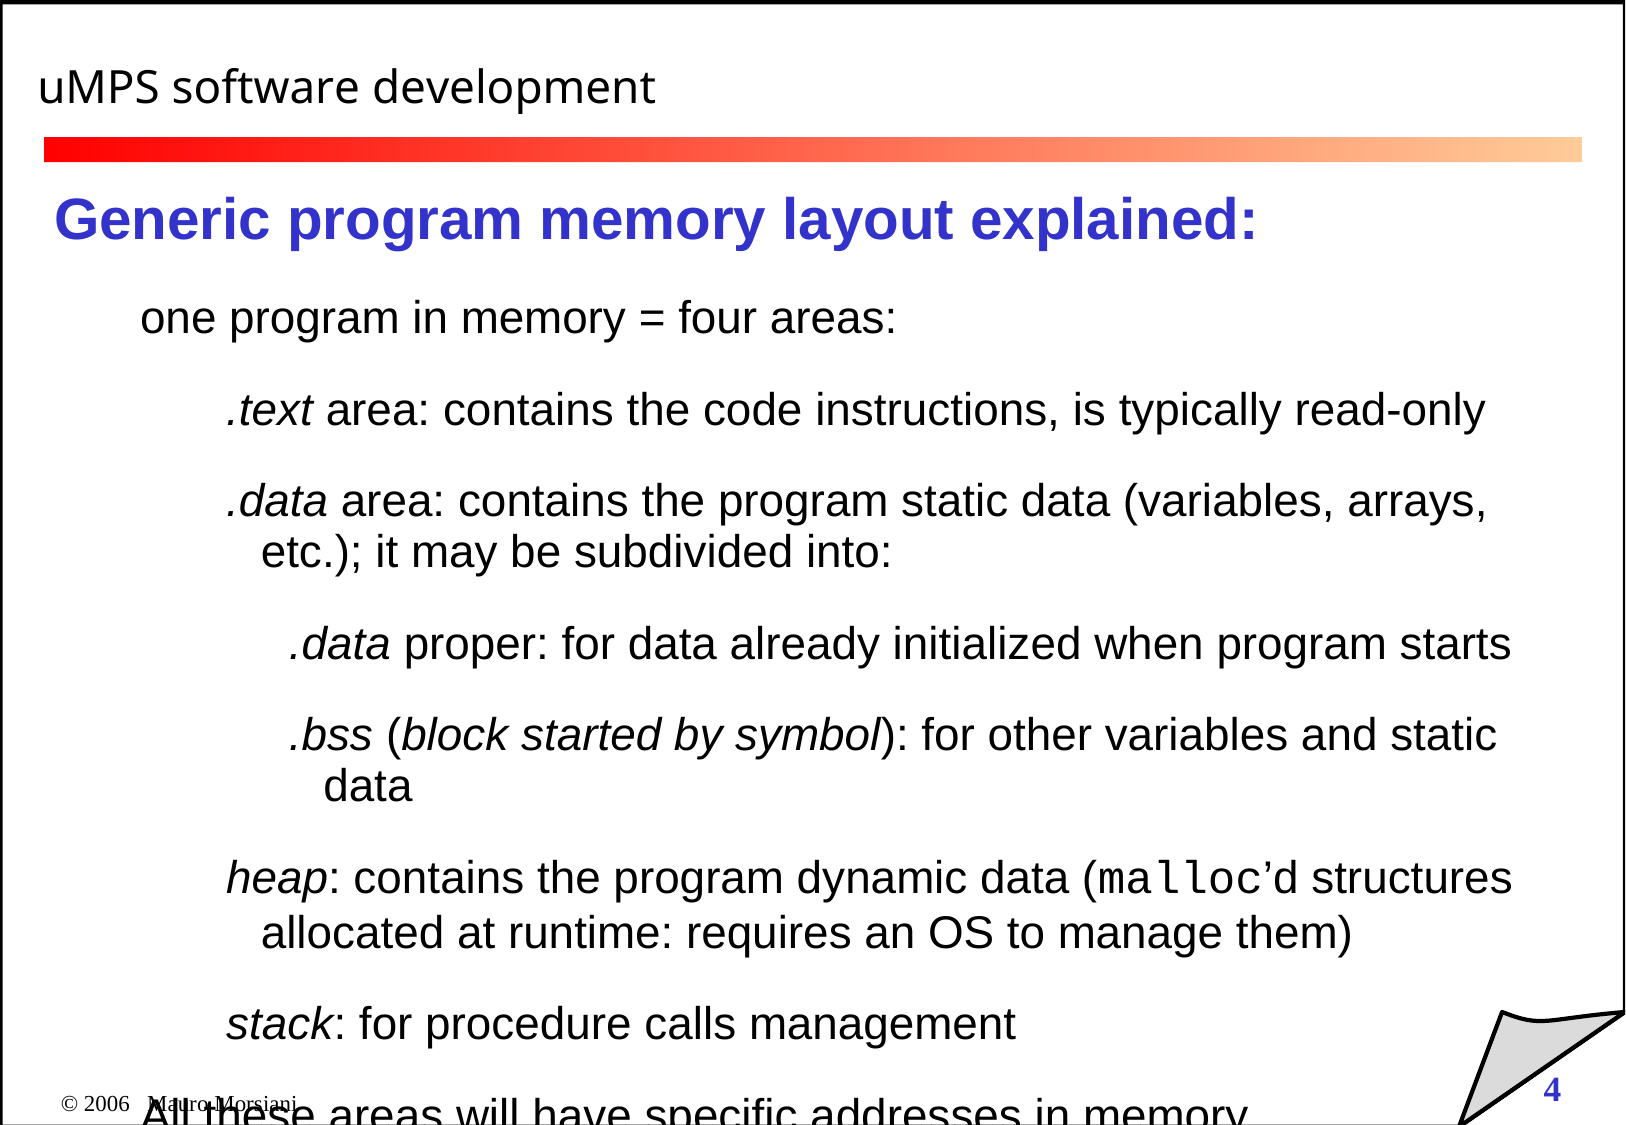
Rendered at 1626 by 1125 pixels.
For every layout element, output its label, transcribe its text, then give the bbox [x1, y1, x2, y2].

title uMPS software development [37, 44, 1588, 131]
list Generic program memory layout explained: one program in memory = four areas: .text area: contains the code instructions, is typically read-only .data area: contains the program static data (variables, arrays, etc.); it may be subdivided into: .data proper: for data already initialized when program starts .bss (block started by symbol): for other variables and static data heap: contains the program dynamic data (malloc’d structures allocated at runtime: requires an OS to manage them) stack: for procedure calls management All these areas will have specific addresses in memory The executable file may contain only .text and .data areas [54, 187, 1571, 1125]
